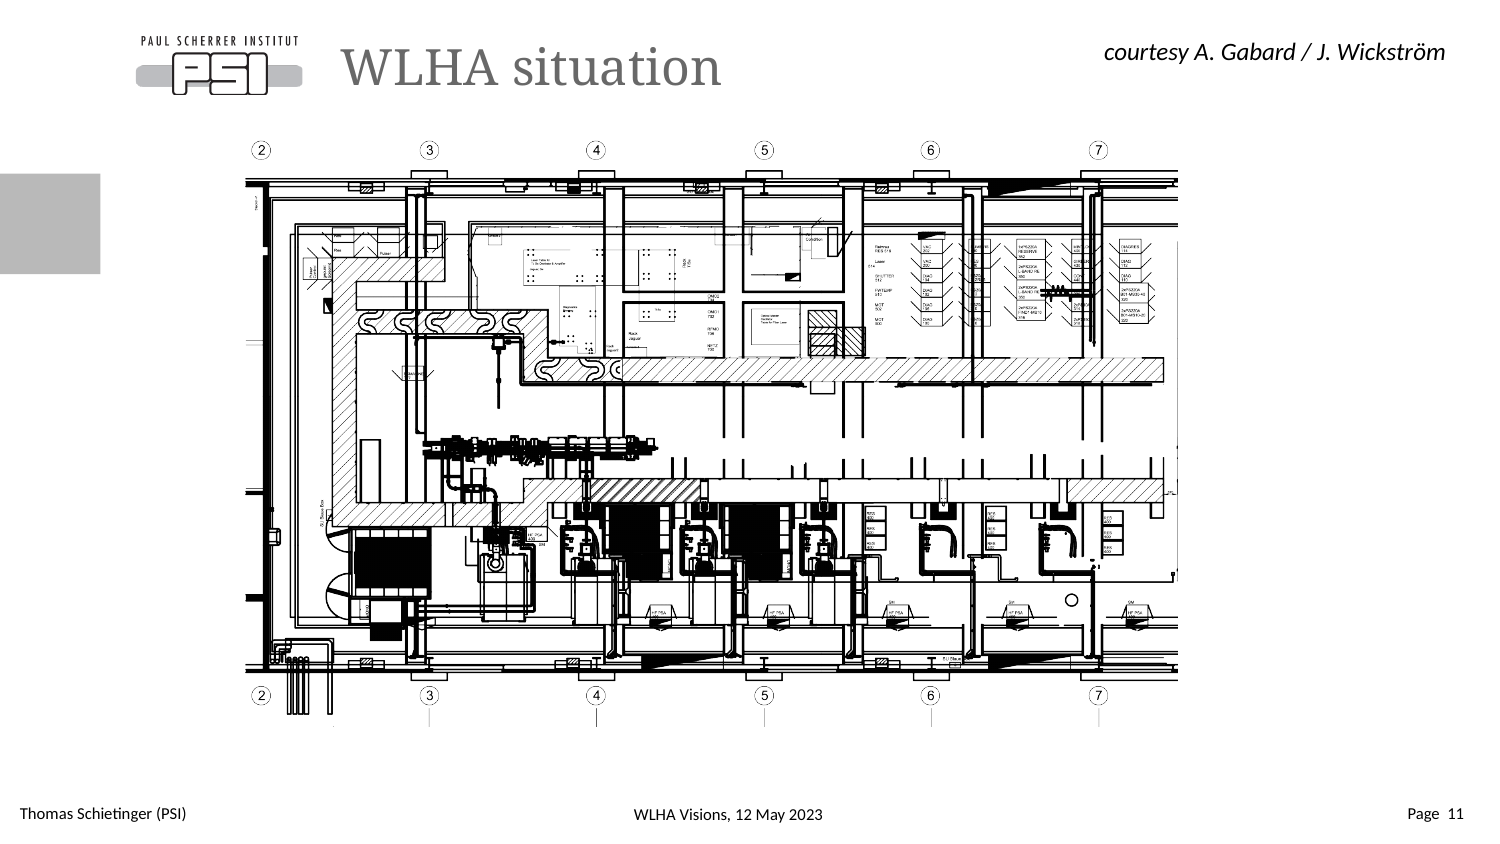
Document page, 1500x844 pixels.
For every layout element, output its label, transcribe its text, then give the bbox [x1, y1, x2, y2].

text_box courtesy A. Gabard / J. Wickström [1089, 34, 1461, 74]
picture [236, 122, 1178, 727]
title WLHA situation [340, 35, 1477, 102]
